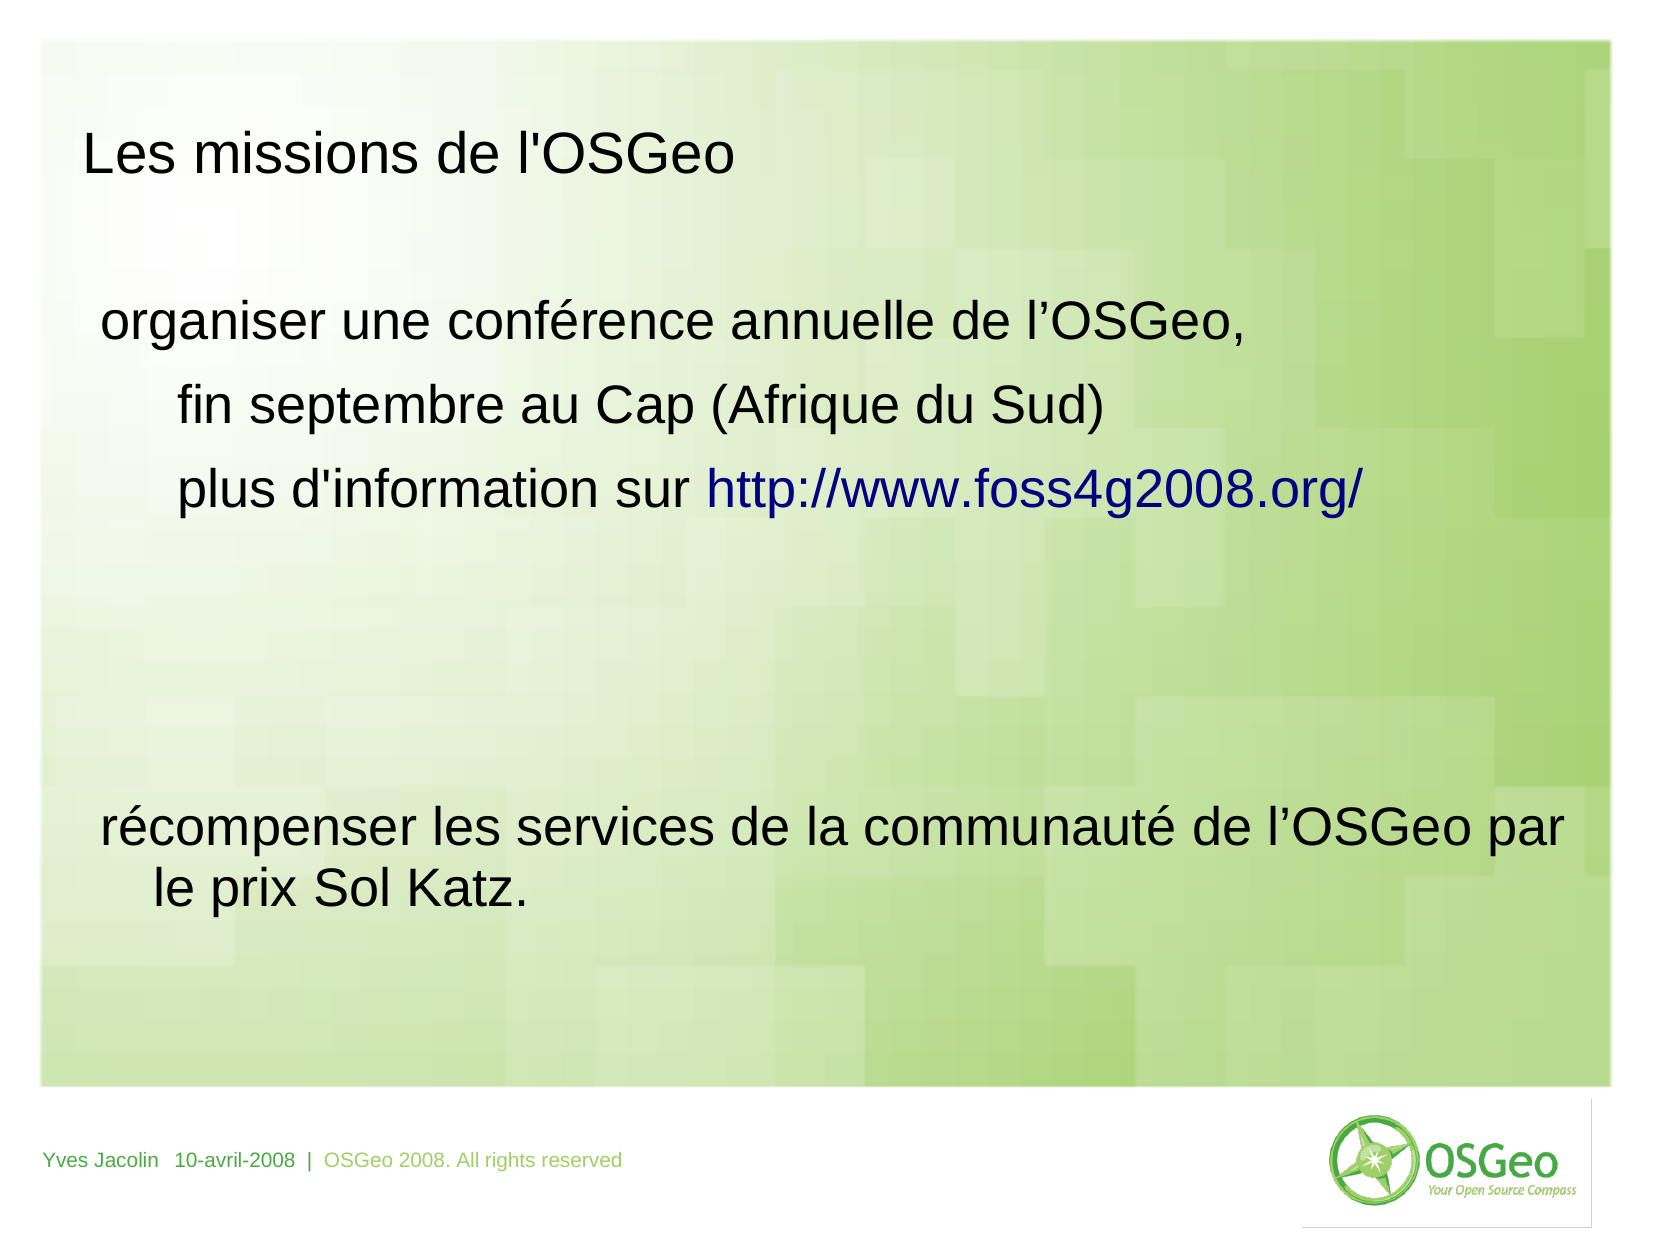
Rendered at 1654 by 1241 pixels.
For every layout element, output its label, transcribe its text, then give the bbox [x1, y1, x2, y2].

title Les missions de l'OSGeo [82, 49, 1571, 257]
list organiser une conférence annuelle de l’OSGeo, fin septembre au Cap (Afrique du Sud) plus d'information sur http://www.foss4g2008.org/ récompenser les services de la communauté de l’OSGeo par le prix Sol Katz. [82, 290, 1571, 1109]
picture [0, 1, 1654, 1239]
